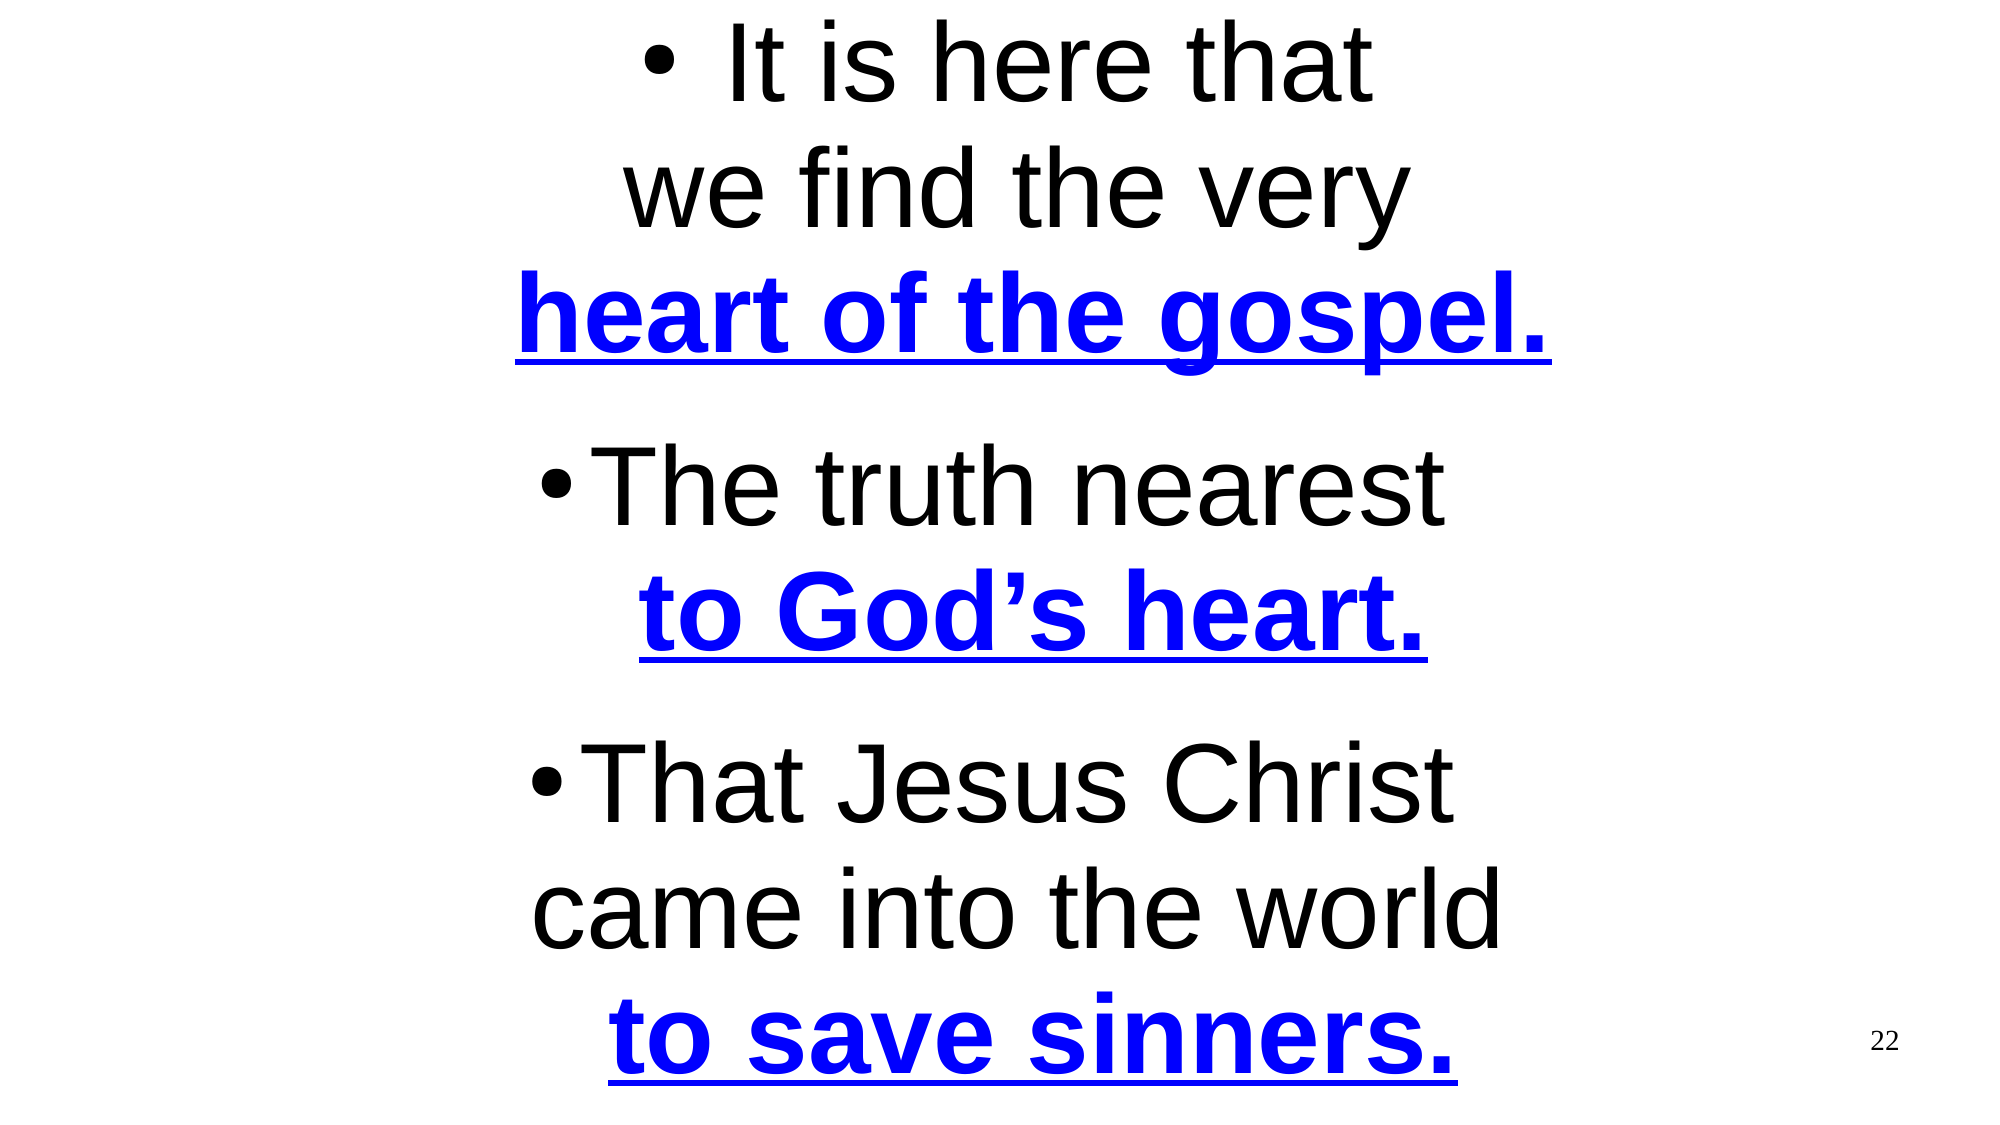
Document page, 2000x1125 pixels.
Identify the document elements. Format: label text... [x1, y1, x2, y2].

list It is here that we find the very heart of the gospel. The truth nearest to God’s heart. That Jesus Christ came into the world to save sinners. [0, 0, 1996, 1123]
